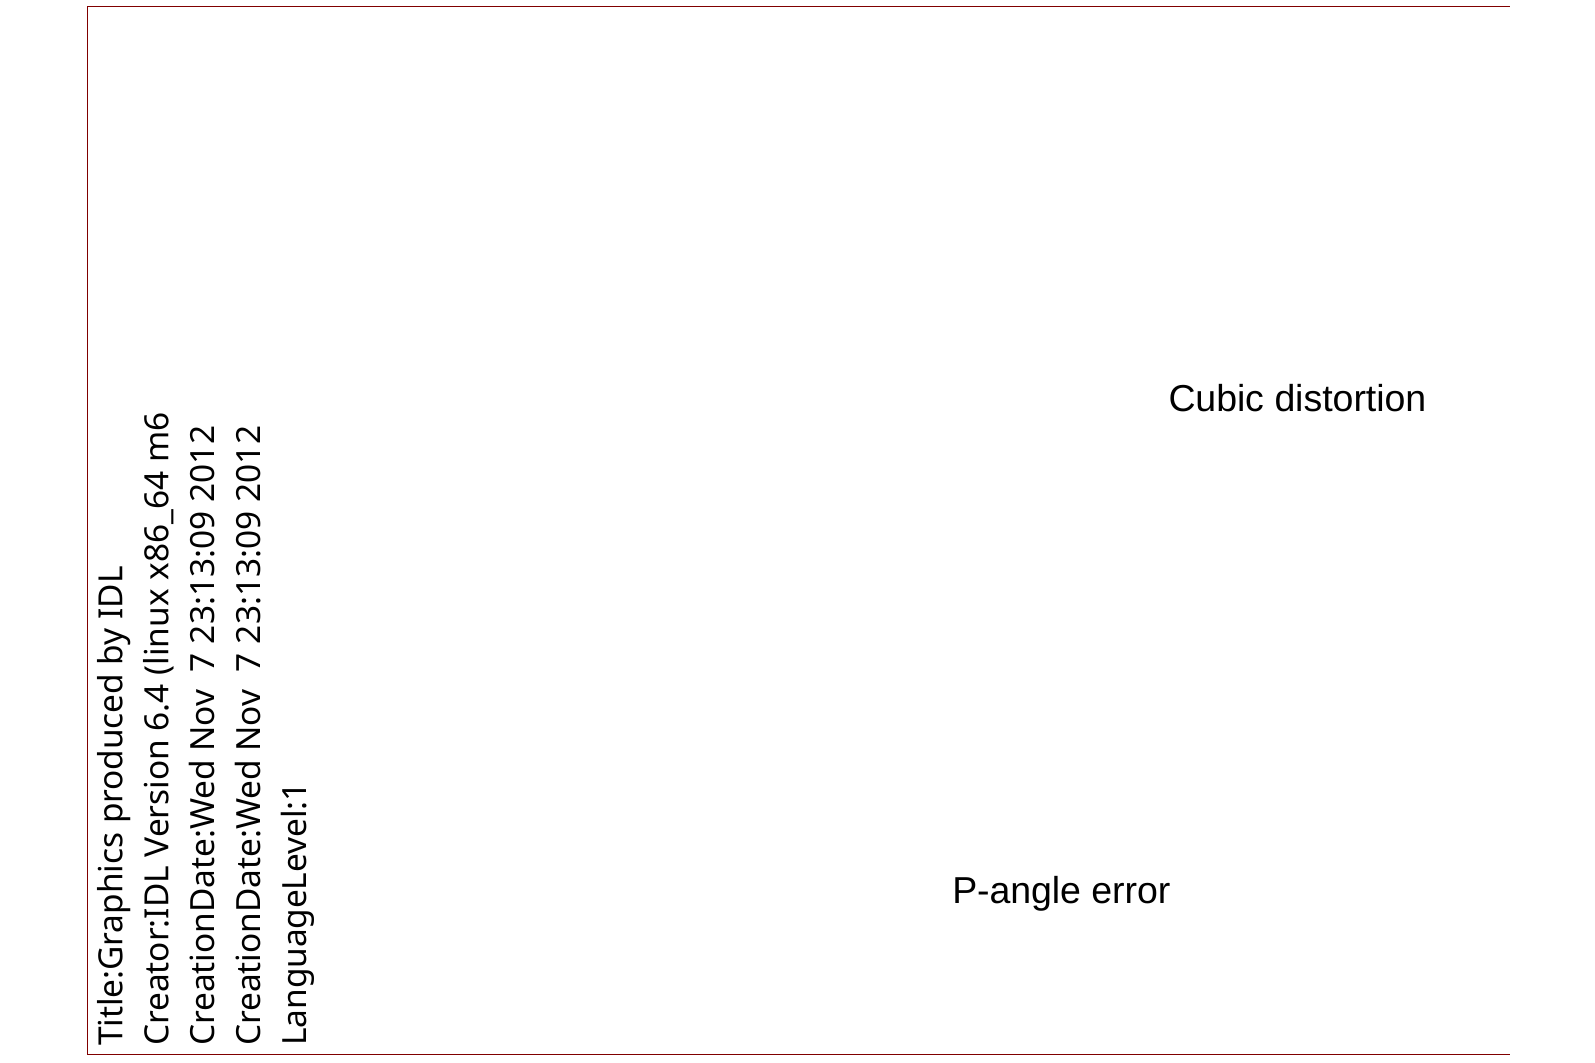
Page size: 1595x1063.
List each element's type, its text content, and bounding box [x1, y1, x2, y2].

text_box P-angle error [937, 862, 1276, 920]
picture [84, 6, 1510, 1057]
text_box Cubic distortion [1153, 369, 1454, 427]
